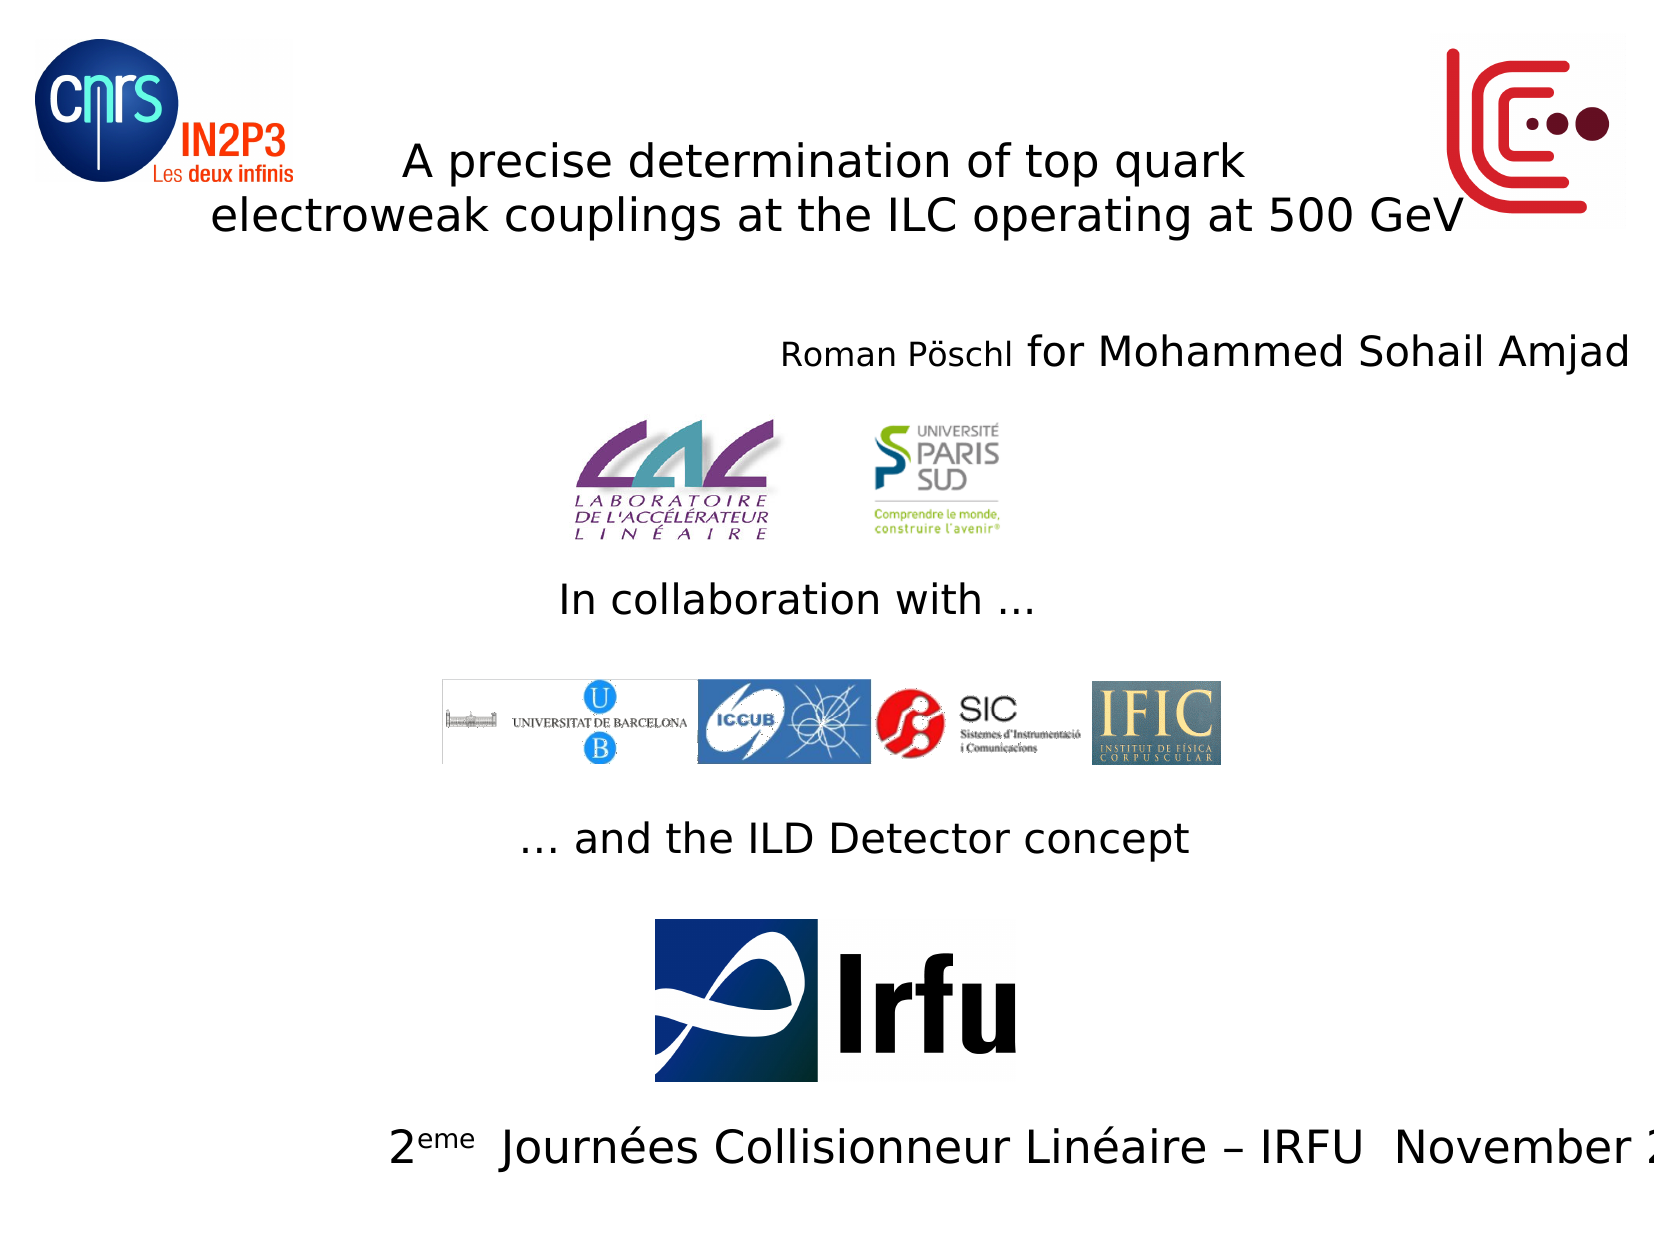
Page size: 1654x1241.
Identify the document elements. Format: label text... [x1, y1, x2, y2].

picture [35, 39, 293, 182]
picture [569, 414, 788, 543]
text_box In collaboration with ... [543, 568, 1052, 633]
picture [437, 674, 1225, 772]
picture [855, 404, 1021, 551]
picture [655, 919, 1016, 1082]
text_box A precise determination of top quark electroweak couplings at the ILC operating at 500 GeV [195, 121, 1546, 379]
picture [1430, 33, 1626, 229]
text_box 2eme Journées Collisionneur Linéaire – IRFU November 2013 [373, 1112, 1375, 1181]
text_box … and the ILD Detector concept [504, 807, 1371, 871]
